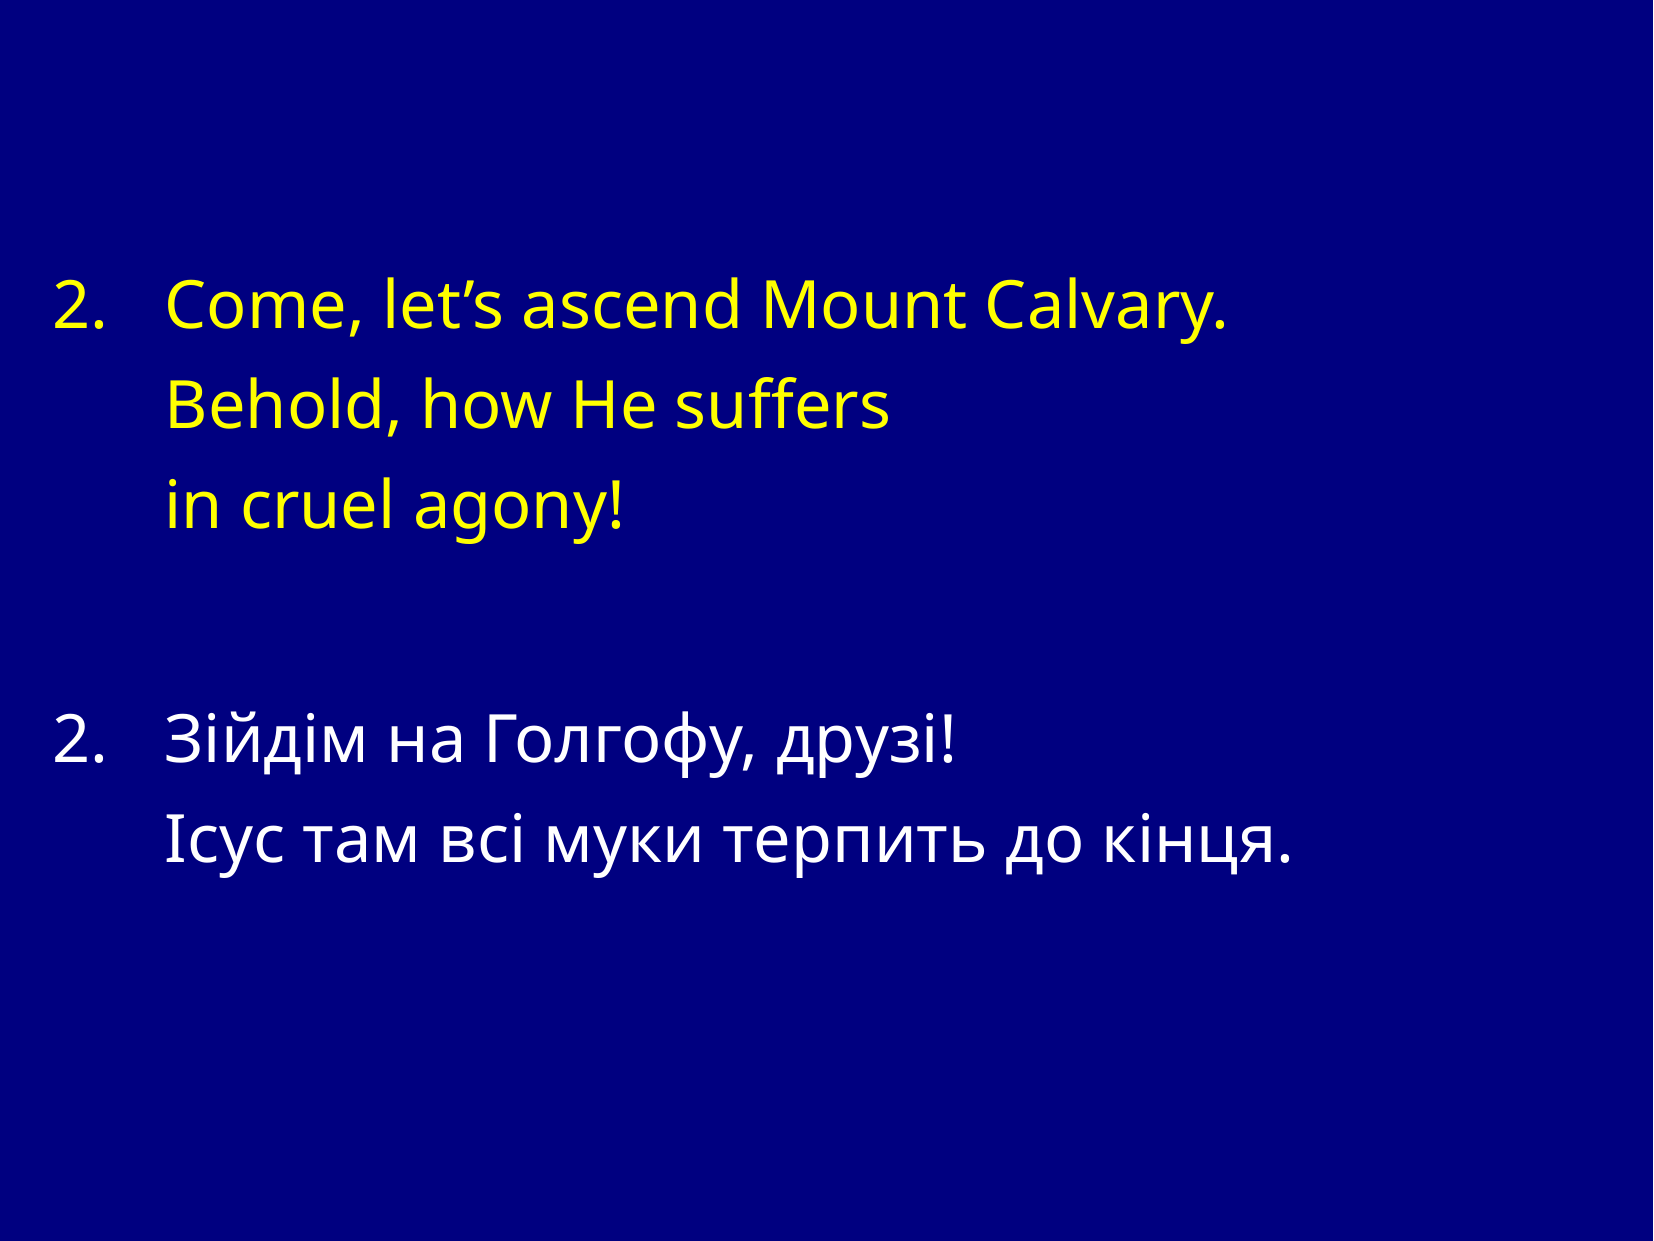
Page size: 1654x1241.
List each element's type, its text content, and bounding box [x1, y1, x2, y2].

text_box 2. Come, let’s ascend Mount Calvary. Behold, how He suffers in cruel agony! [37, 150, 1576, 638]
text_box 2. Зійдім на Голгофу, друзі! Ісус там всі муки терпить до кінця. [37, 675, 1651, 1163]
